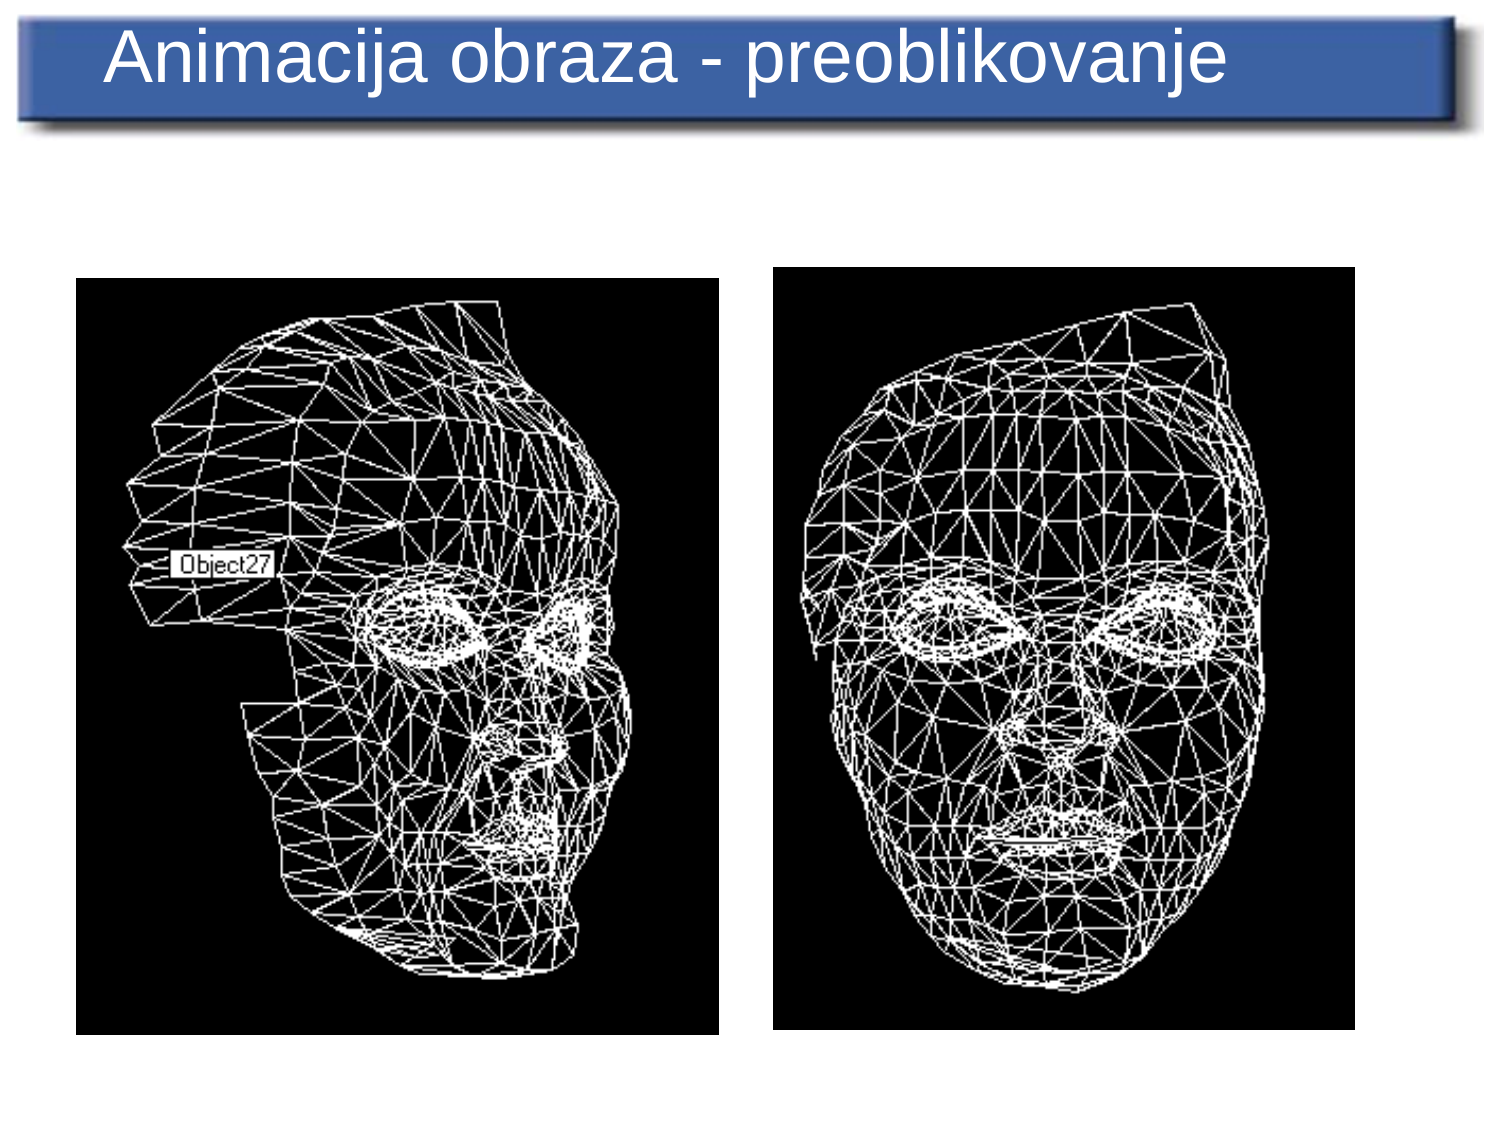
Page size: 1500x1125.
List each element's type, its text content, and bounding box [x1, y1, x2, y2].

picture [16, 13, 1484, 141]
picture [76, 278, 719, 1035]
text_box Animacija obraza - preoblikovanje [88, 0, 1370, 106]
picture [773, 267, 1355, 1030]
